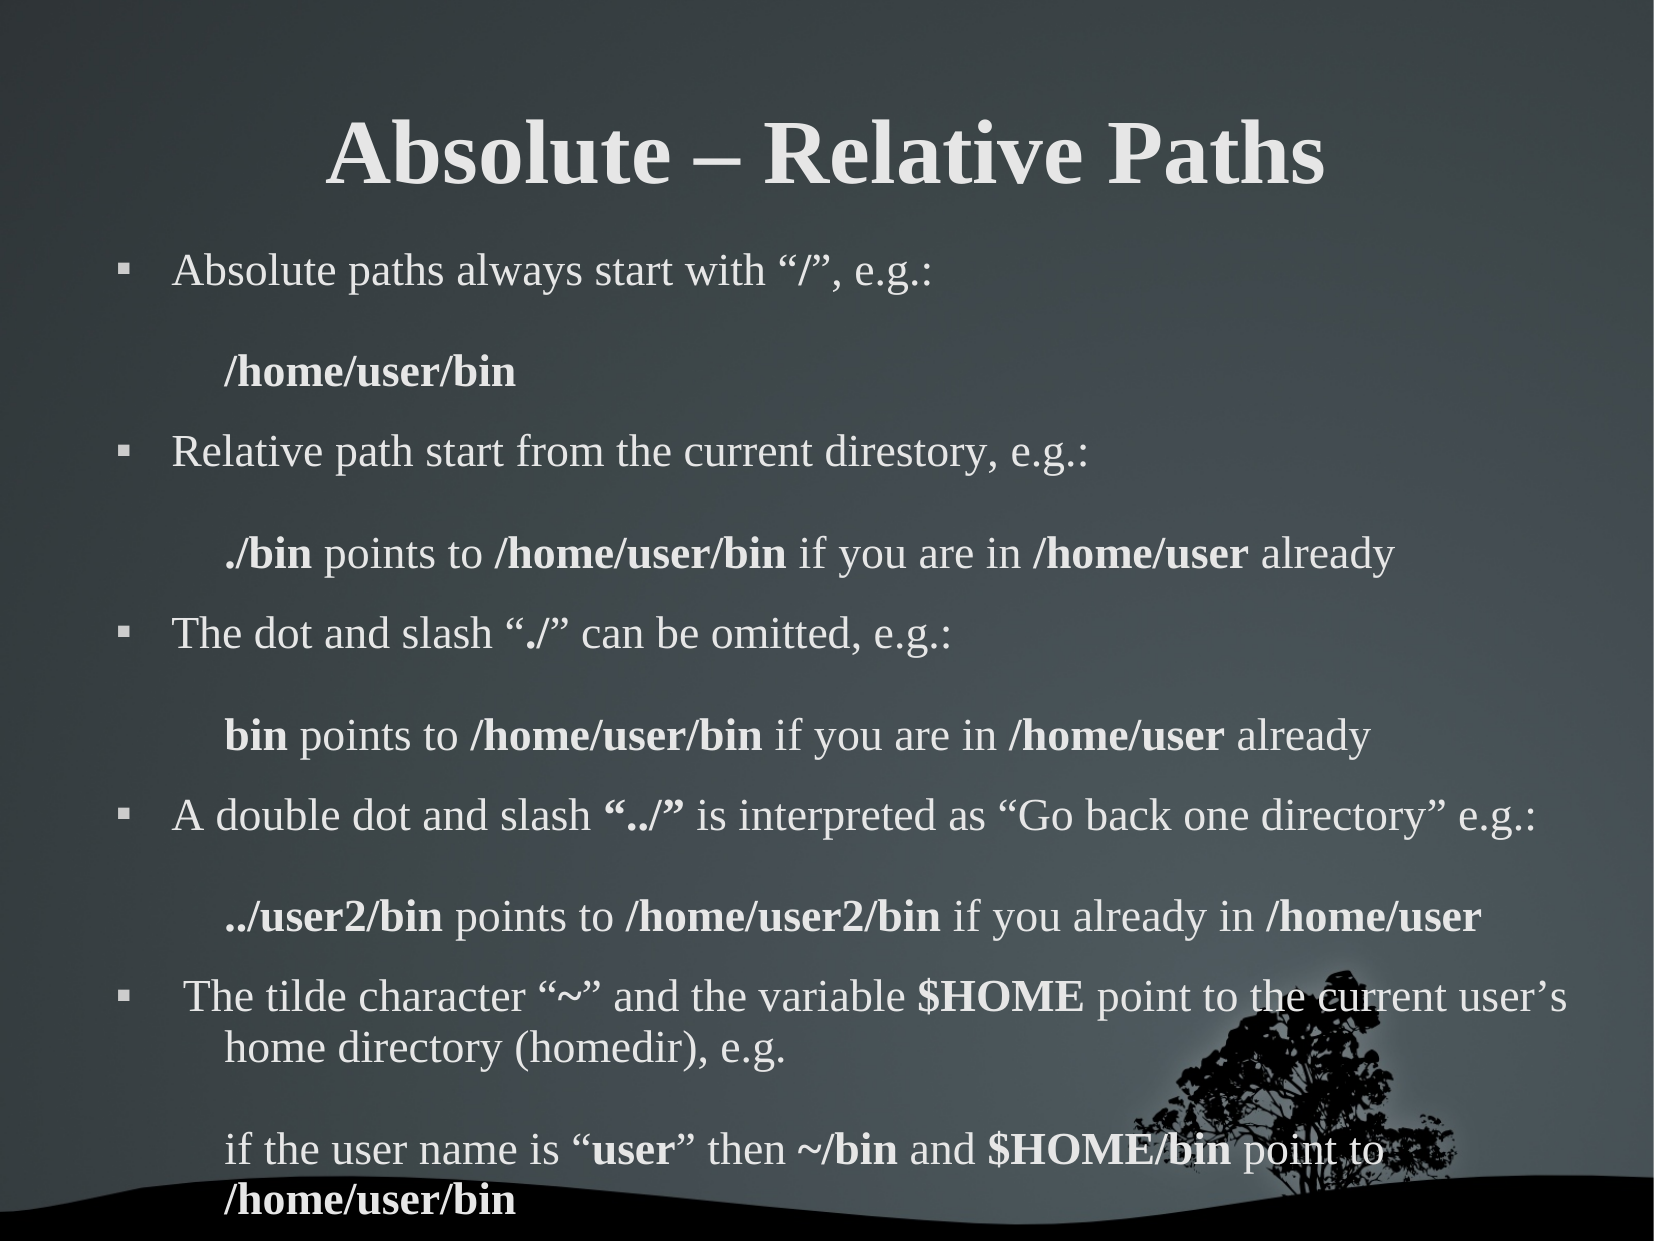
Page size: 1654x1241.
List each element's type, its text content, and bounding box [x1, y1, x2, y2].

list Absolute paths always start with “/”, e.g.: /home/user/bin Relative path start from the current direstory, e.g.: ./bin points to /home/user/bin if you are in /home/user already The dot and slash “./” can be omitted, e.g.: bin points to /home/user/bin if you are in /home/user already A double dot and slash “../” is interpreted as “Go back one directory” e.g.: ../user2/bin points to /home/user2/bin if you already in /home/user The tilde character “~” and the variable $HOME point to the current user’s home directory (homedir), e.g. if the user name is “user” then ~/bin and $HOME/bin point to /home/user/bin [82, 244, 1571, 1241]
picture [0, 0, 1654, 1241]
title Absolute – Relative Paths [82, 19, 1571, 244]
